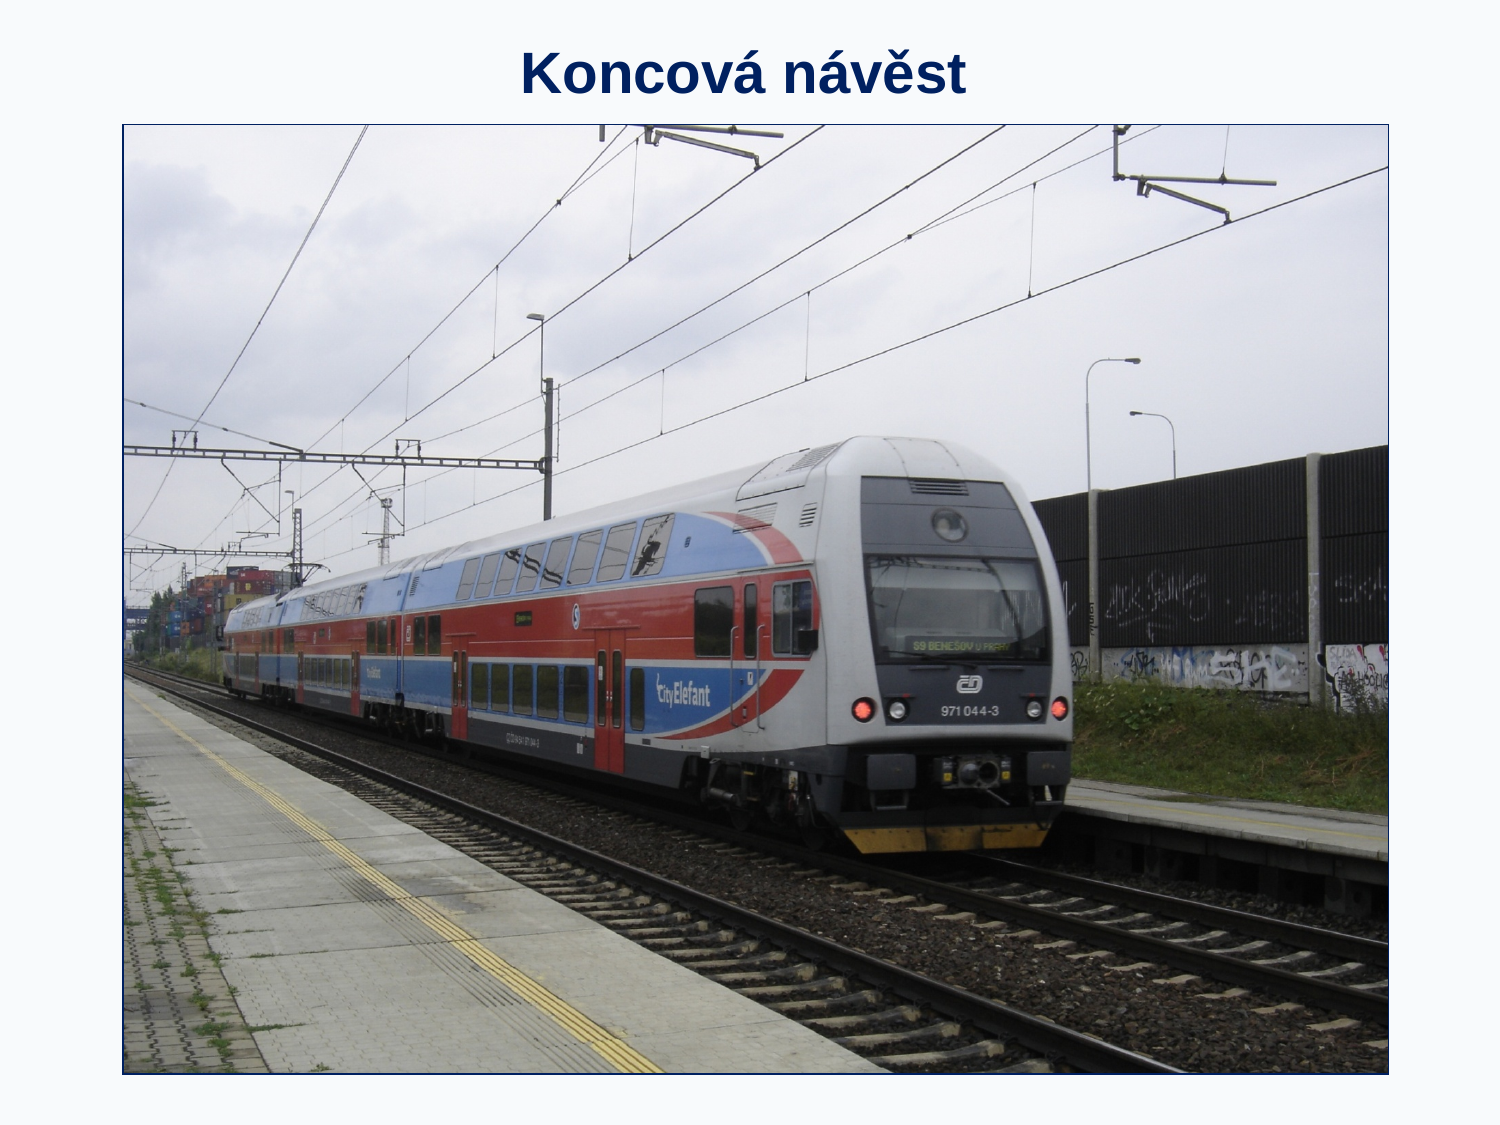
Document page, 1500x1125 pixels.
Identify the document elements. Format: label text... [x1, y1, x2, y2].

text_box Koncová návěst [112, 27, 1377, 114]
picture [123, 125, 1388, 1074]
